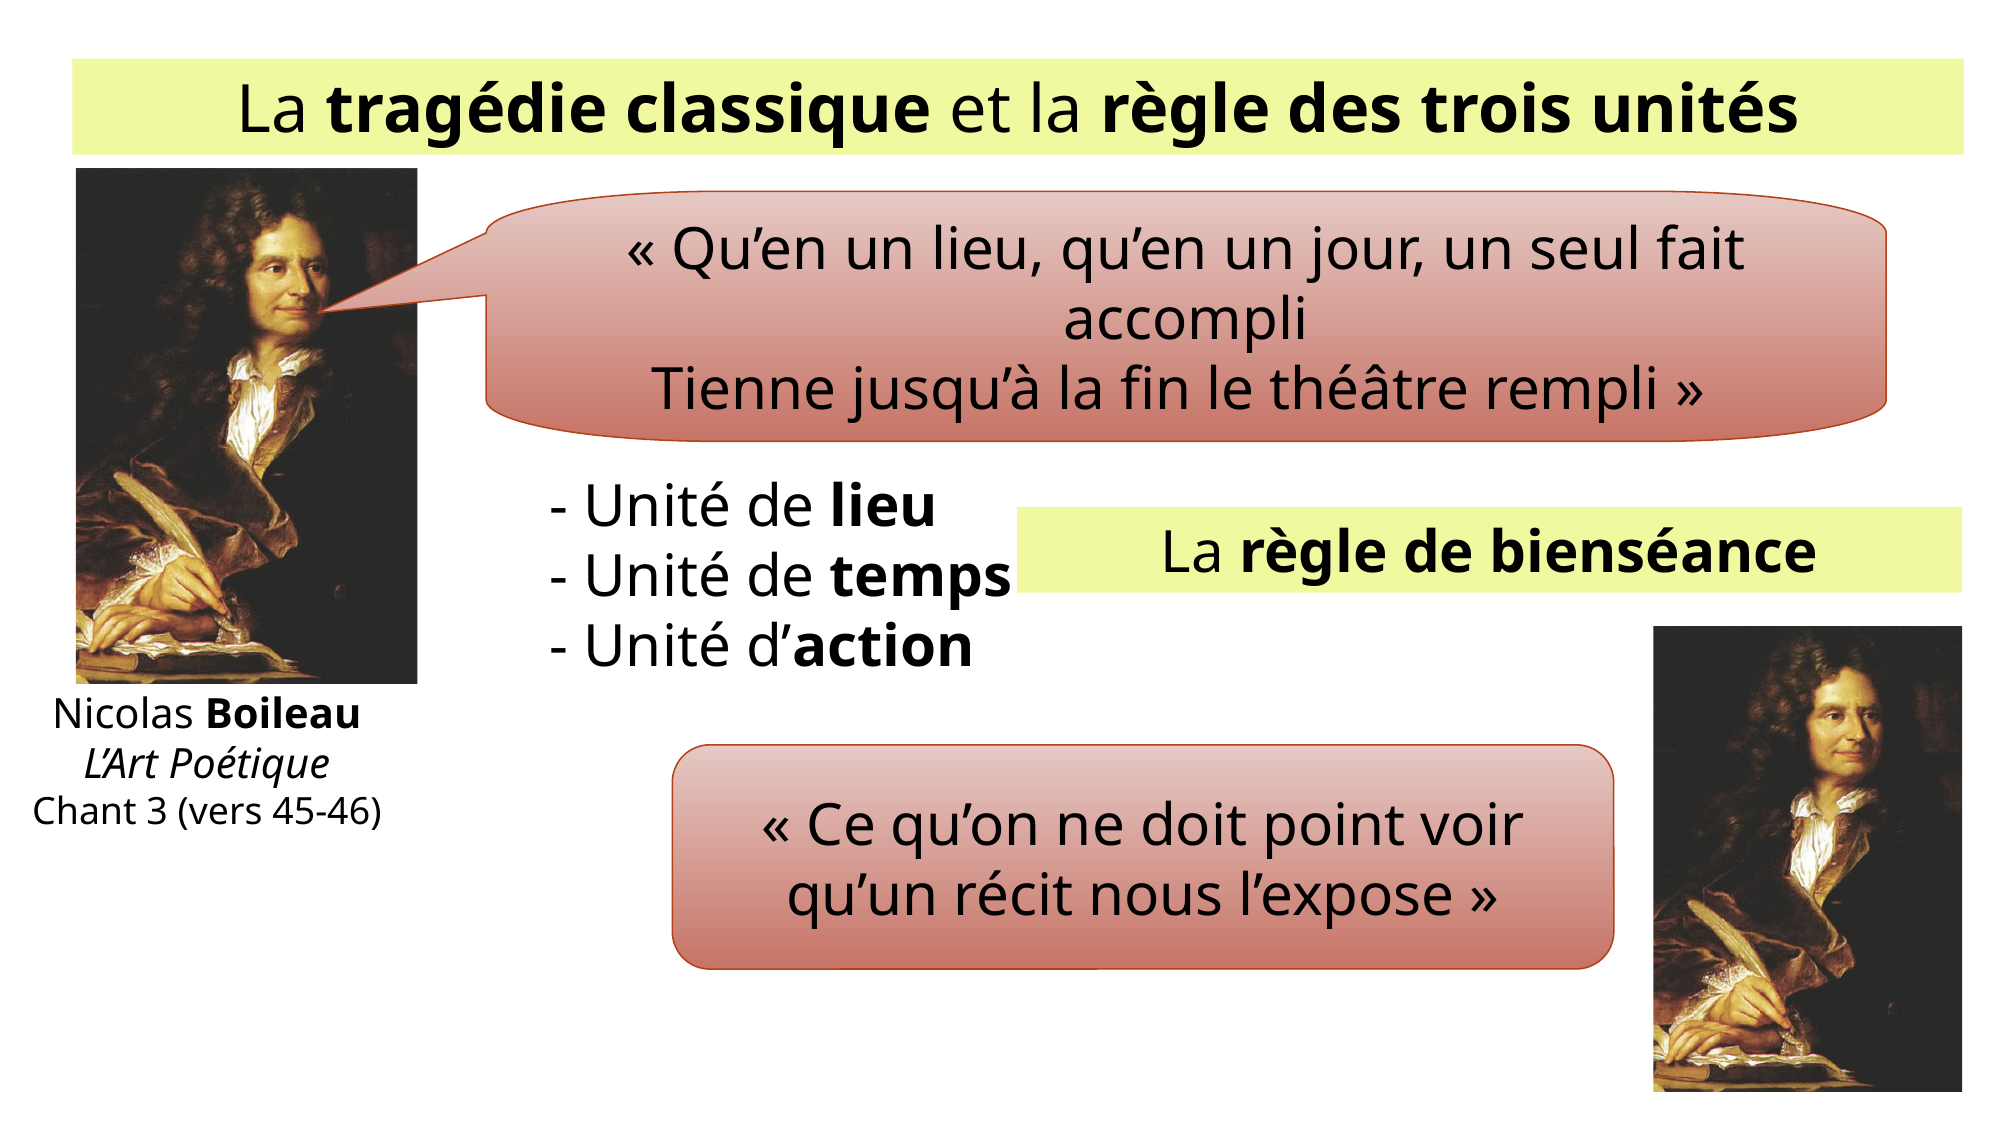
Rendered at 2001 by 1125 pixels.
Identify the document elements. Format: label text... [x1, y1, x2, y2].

text_box « Qu’en un lieu, qu’en un jour, un seul fait accompli Tienne jusqu’à la fin le théâtre rempli » [317, 191, 1887, 442]
text_box « Ce qu’on ne doit point voir qu’un récit nous l’expose » [672, 744, 1614, 970]
picture [75, 168, 418, 684]
text_box La règle de bienséance [1017, 506, 1963, 593]
text_box Nicolas Boileau L’Art Poétique Chant 3 (vers 45-46) [0, 679, 414, 846]
text_box - Unité de lieu - Unité de temps - Unité d’action [534, 460, 1180, 688]
text_box La tragédie classique et la règle des trois unités [72, 58, 1964, 155]
picture [1653, 626, 1963, 1092]
